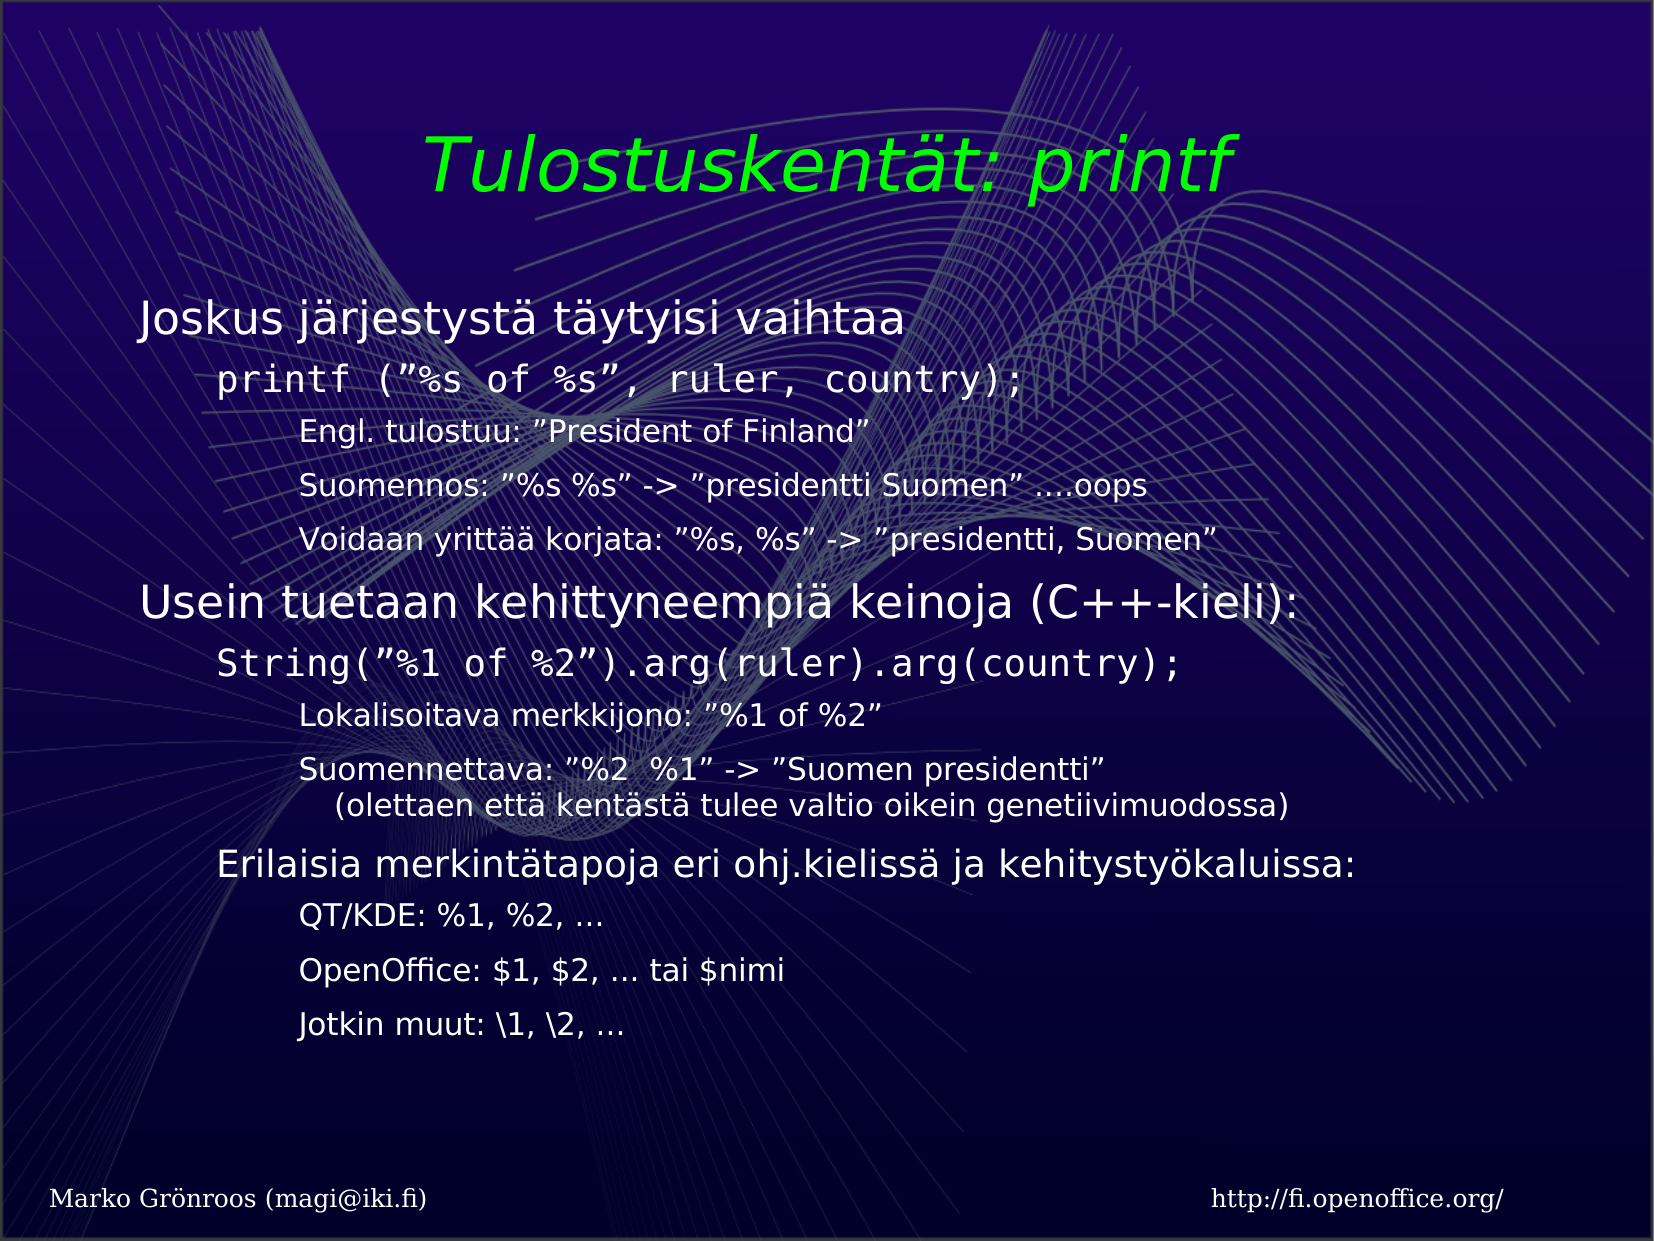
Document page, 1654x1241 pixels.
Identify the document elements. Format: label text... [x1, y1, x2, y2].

list Joskus järjestystä täytyisi vaihtaa printf (”%s of %s”, ruler, country); Engl. tulostuu: ”President of Finland” Suomennos: ”%s %s” -> ”presidentti Suomen” ....oops Voidaan yrittää korjata: ”%s, %s” -> ”presidentti, Suomen” Usein tuetaan kehittyneempiä keinoja (C++-kieli): String(”%1 of %2”).arg(ruler).arg(country); Lokalisoitava merkkijono: ”%1 of %2” Suomennettava: ”%2 %1” -> ”Suomen presidentti” (olettaen että kentästä tulee valtio oikein genetiivimuodossa) Erilaisia merkintätapoja eri ohj.kielissä ja kehitystyökaluissa: QT/KDE: %1, %2, ... OpenOffice: $1, $2, ... tai $nimi Jotkin muut: \1, \2, ... [121, 291, 1534, 1166]
title Tulostuskentät: printf [121, 61, 1534, 269]
picture [0, 0, 1654, 1241]
